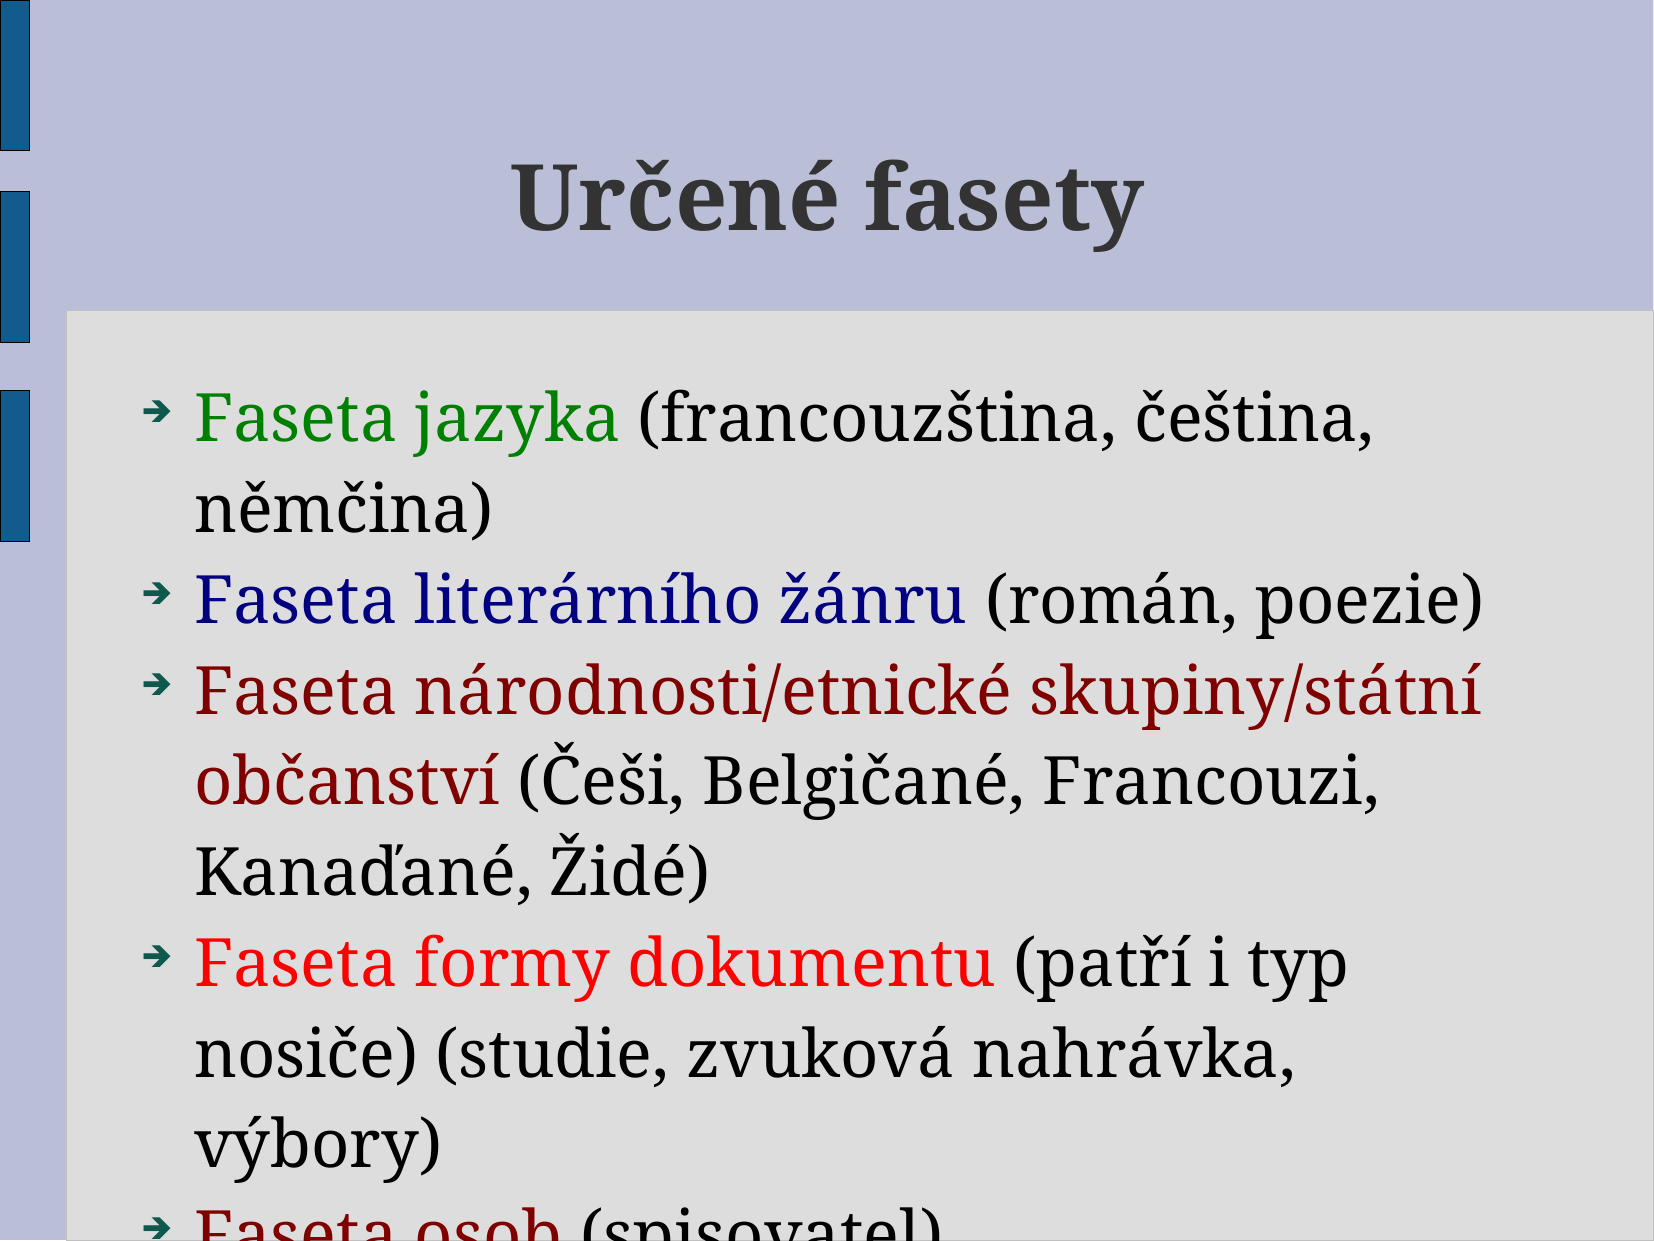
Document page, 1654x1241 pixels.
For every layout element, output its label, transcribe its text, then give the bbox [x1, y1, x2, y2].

list Faseta jazyka (francouzština, čeština, němčina) Faseta literárního žánru (román, poezie) Faseta národnosti/etnické skupiny/státní občanství (Češi, Belgičané, Francouzi, Kanaďané, Židé) Faseta formy dokumentu (patří i typ nosiče) (studie, zvuková nahrávka, výbory) Faseta osob (spisovatel) [123, 370, 1536, 1241]
title Určené fasety [121, 98, 1534, 291]
